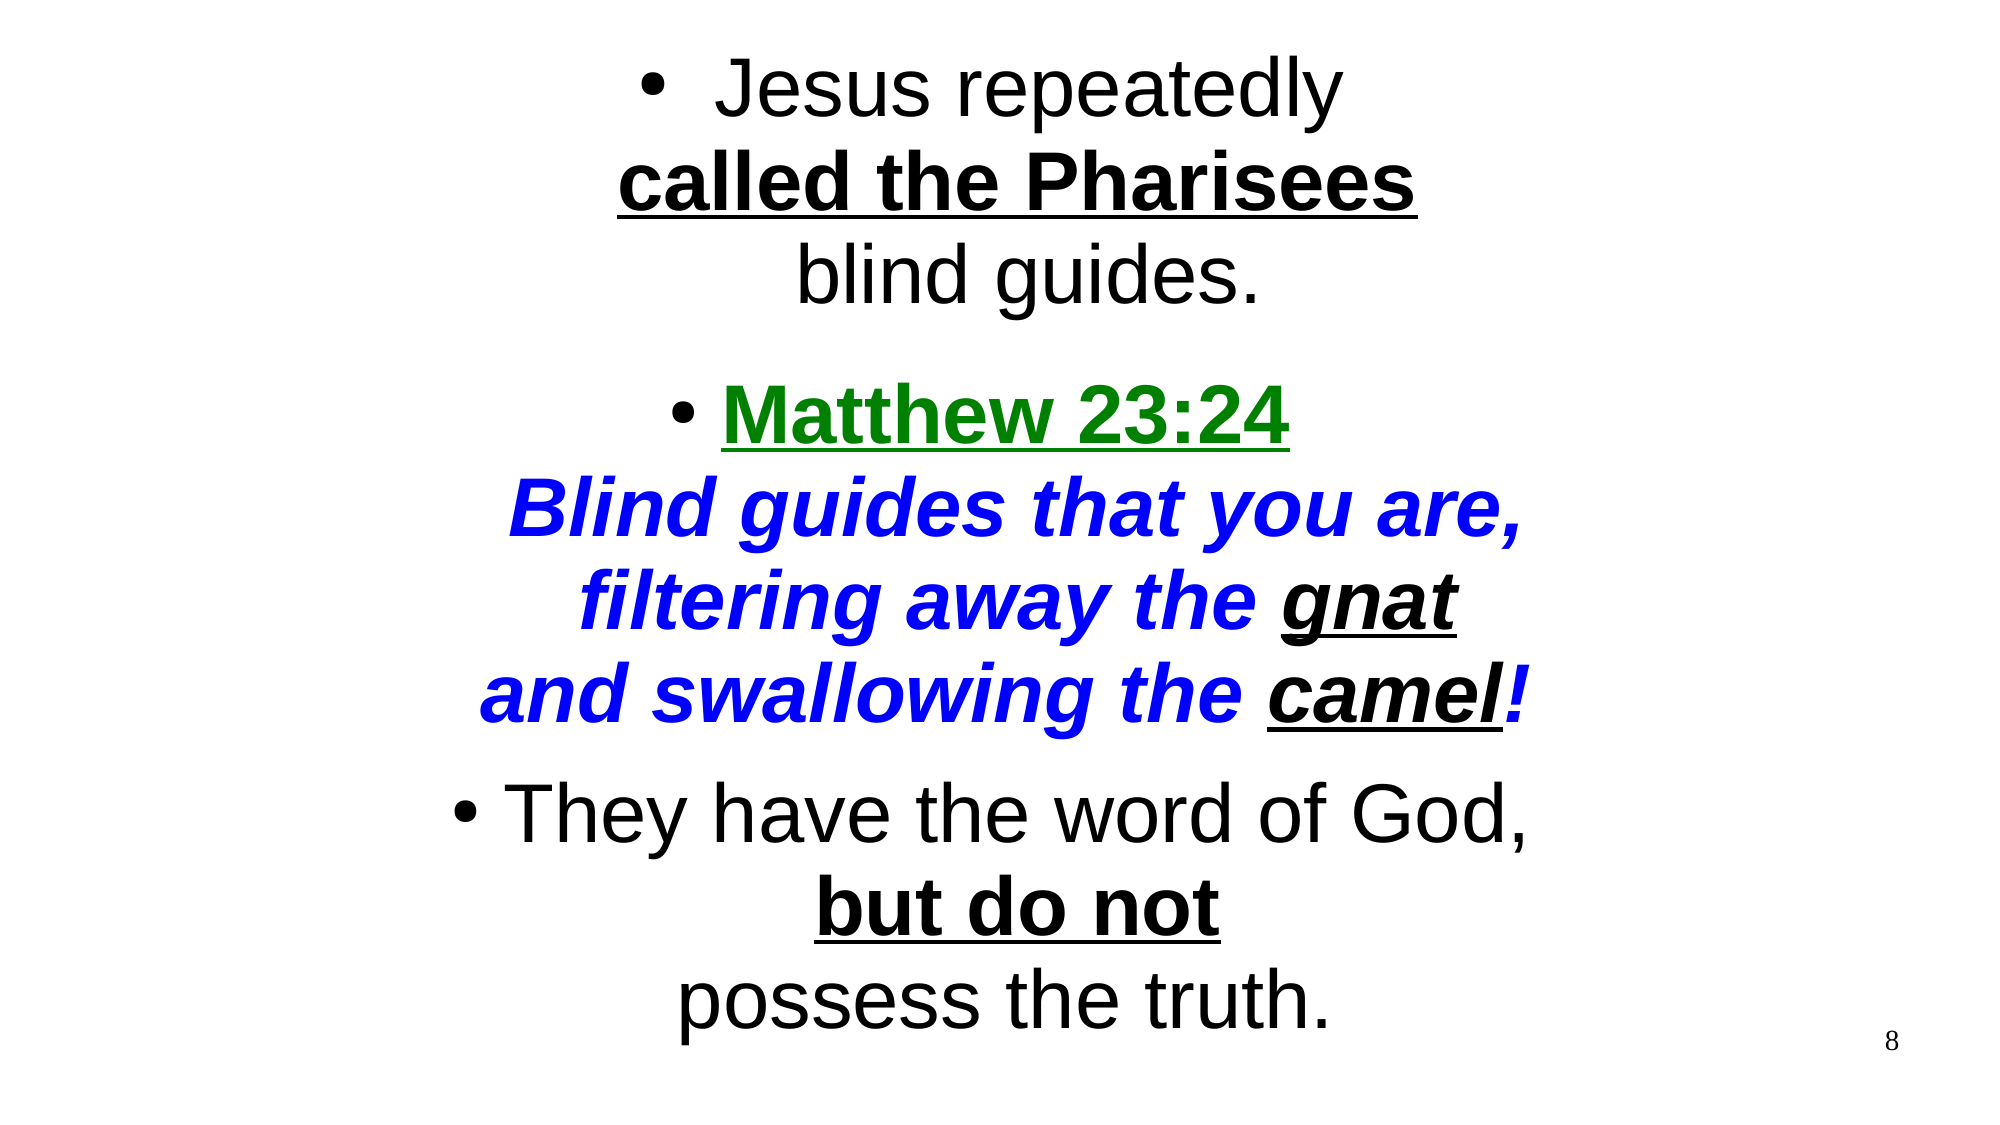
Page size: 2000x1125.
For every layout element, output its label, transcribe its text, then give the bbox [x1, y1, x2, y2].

list Jesus repeatedly called the Pharisees blind guides. Matthew 23:24 Blind guides that you are, filtering away the gnat and swallowing the camel! They have the word of God, but do not possess the truth. [0, 37, 1988, 1088]
